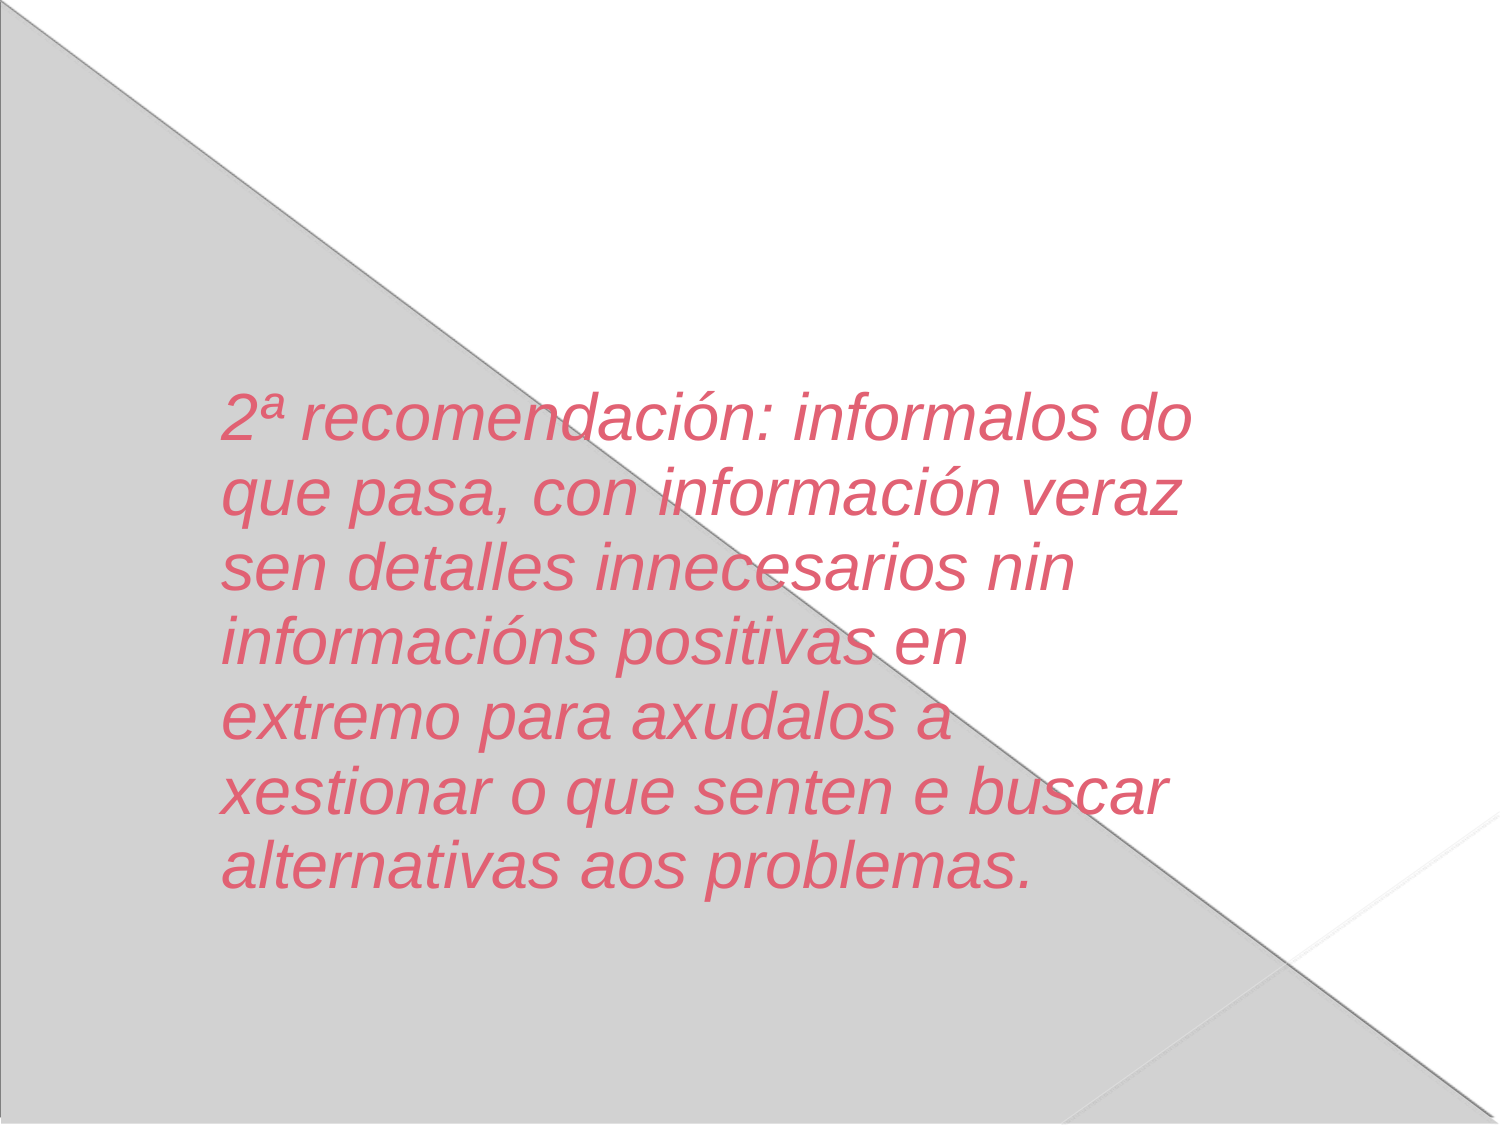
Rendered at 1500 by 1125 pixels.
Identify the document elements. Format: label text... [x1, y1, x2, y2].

text_box 2ª recomendación: informalos do que pasa, con información veraz sen detalles innecesarios nin informacións positivas en extremo para axudalos a xestionar o que senten e buscar alternativas aos problemas. [206, 372, 1241, 911]
